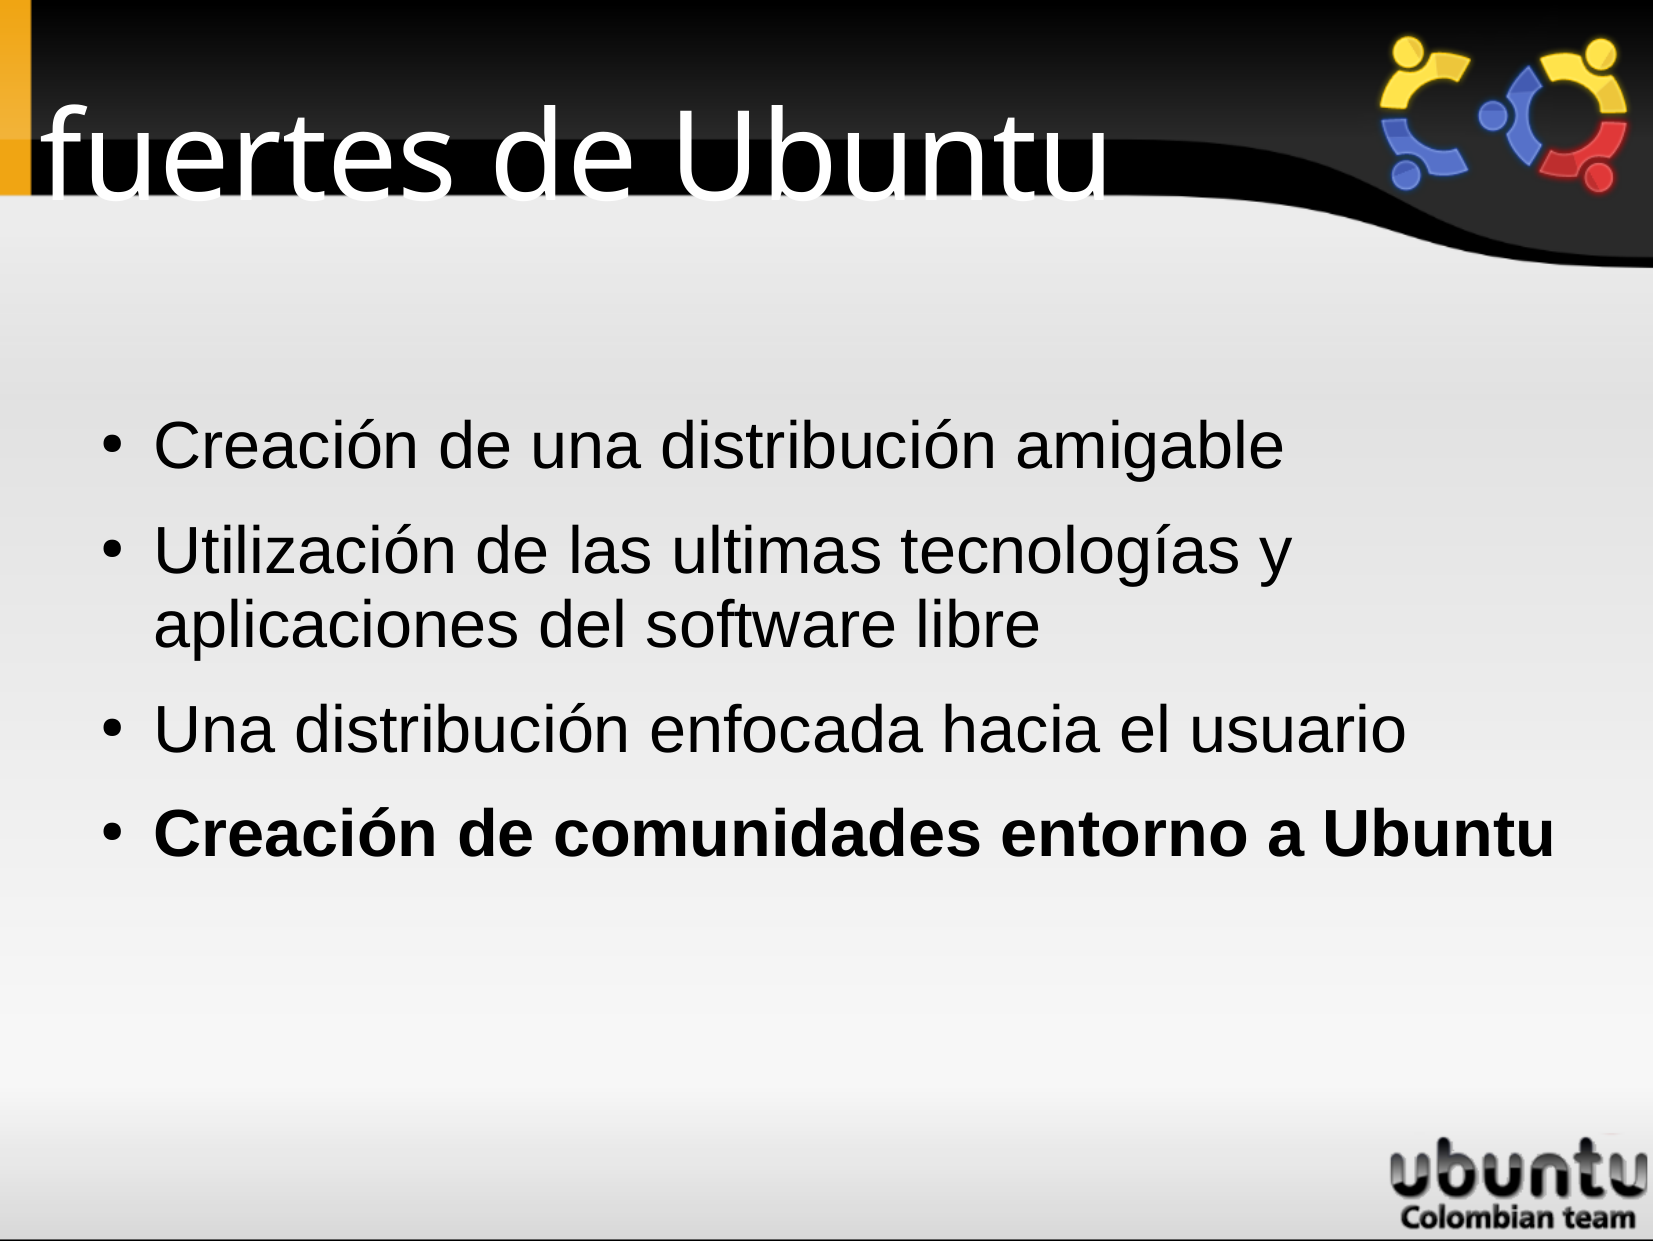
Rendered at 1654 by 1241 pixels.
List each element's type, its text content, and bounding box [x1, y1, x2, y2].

list Creación de una distribución amigable Utilización de las ultimas tecnologías y aplicaciones del software libre Una distribución enfocada hacia el usuario Creación de comunidades entorno a Ubuntu [82, 408, 1571, 1227]
text_box fuertes de Ubuntu [25, 59, 973, 198]
picture [0, 0, 1653, 1241]
